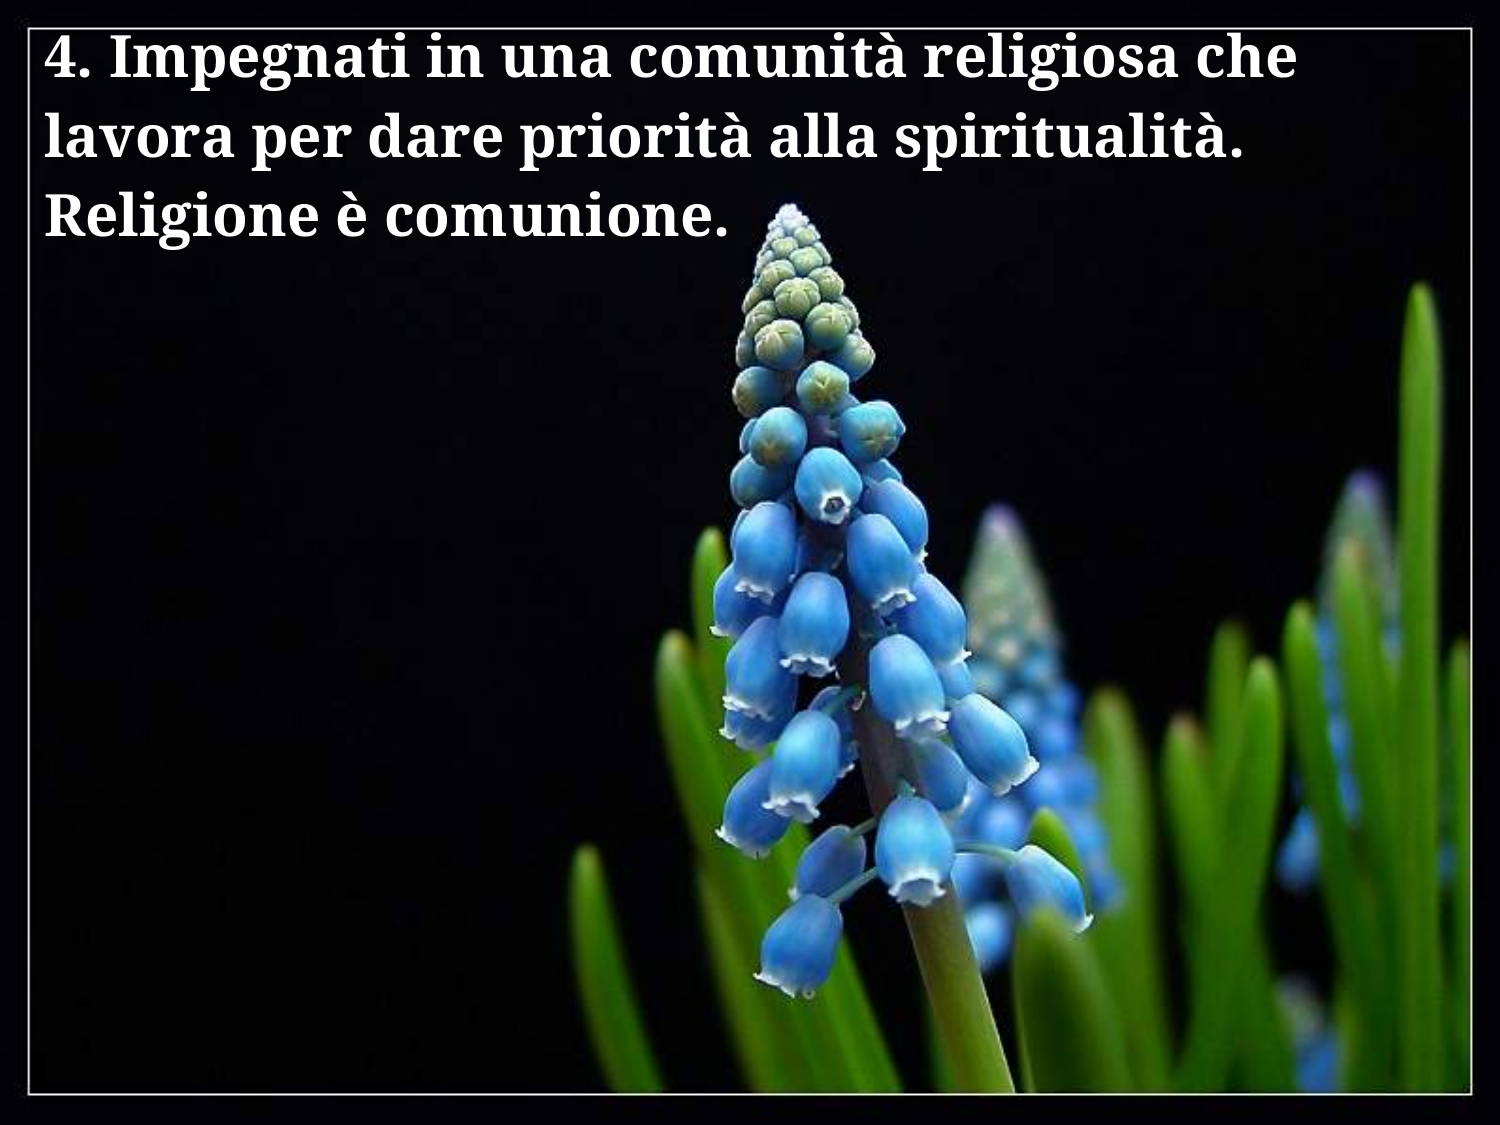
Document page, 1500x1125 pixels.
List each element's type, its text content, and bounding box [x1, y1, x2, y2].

picture [0, 0, 1500, 1125]
text_box 4. Impegnati in una comunità religiosa che lavora per dare priorità alla spiritualità. Religione è comunione. [29, 7, 1477, 254]
